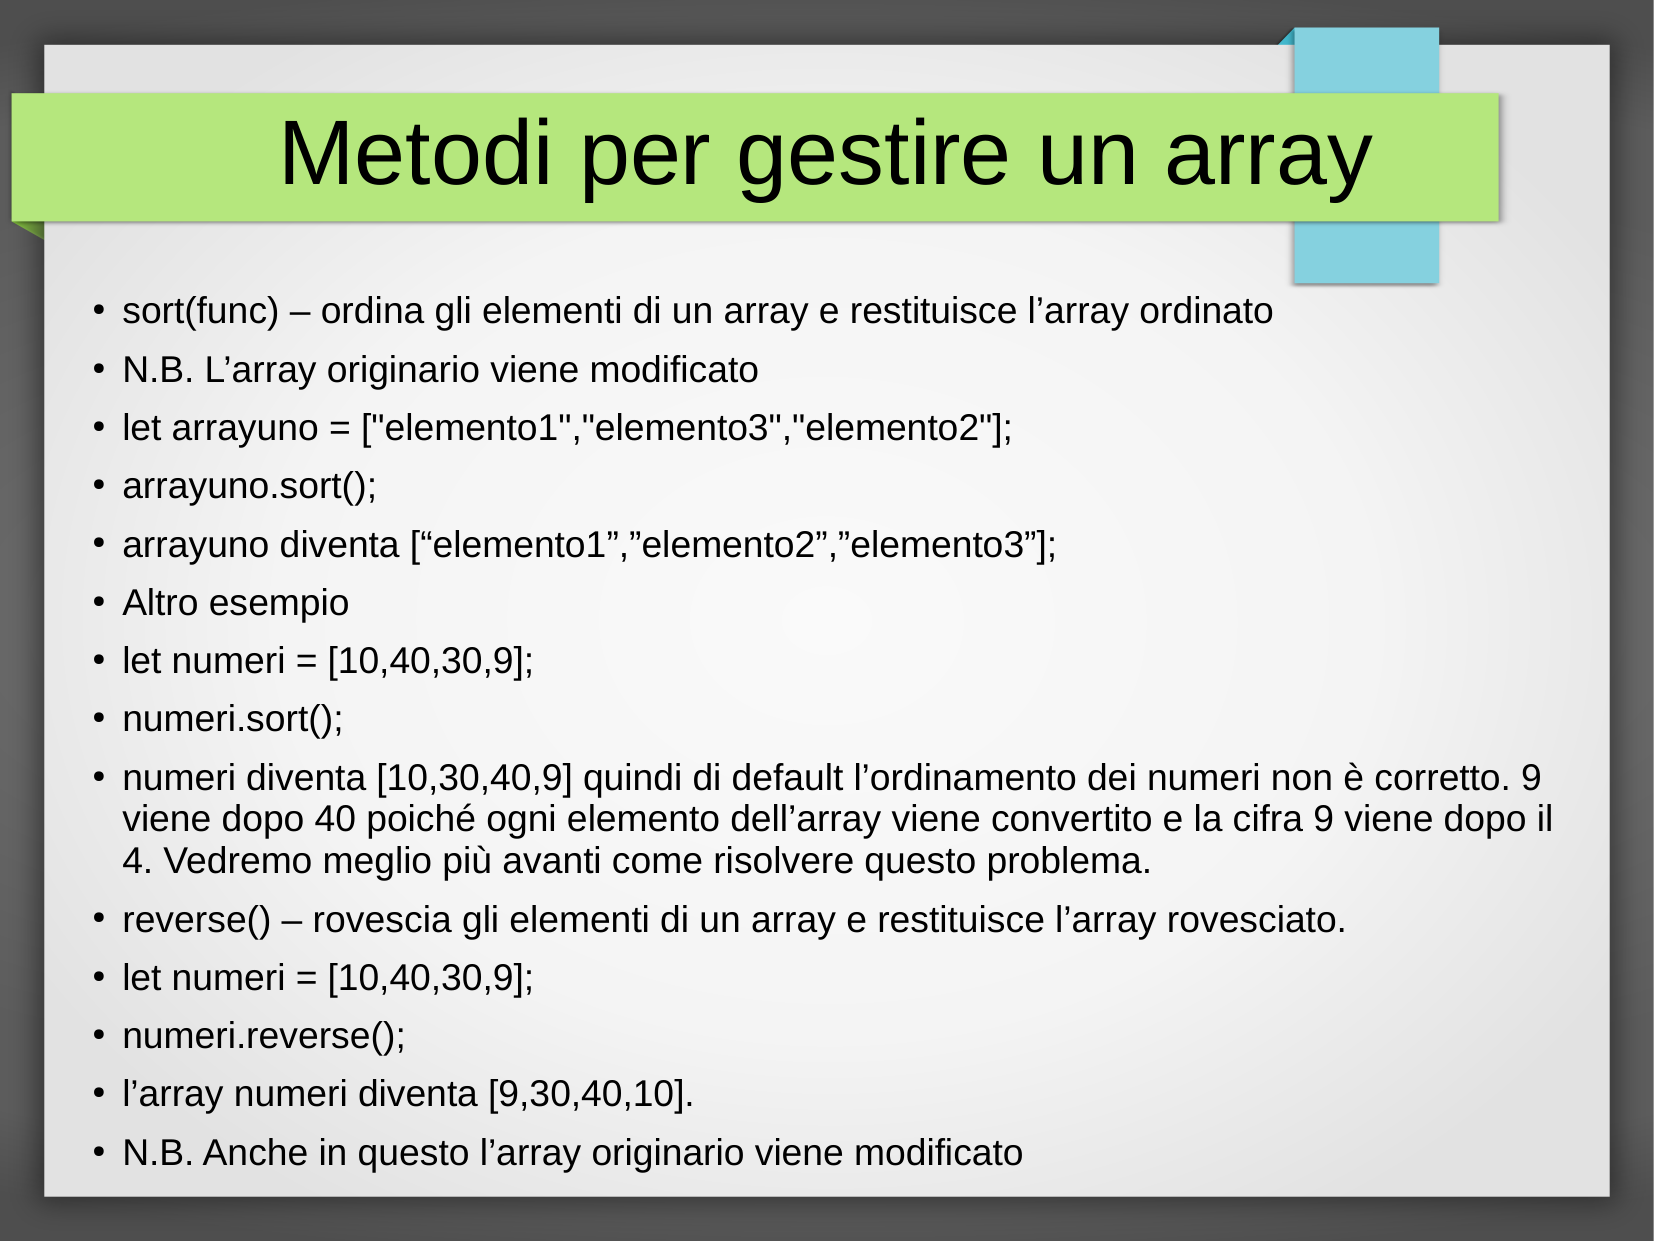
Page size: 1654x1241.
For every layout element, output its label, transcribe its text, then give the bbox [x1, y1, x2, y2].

list sort(func) – ordina gli elementi di un array e restituisce l’array ordinato N.B. L’array originario viene modificato let arrayuno = ["elemento1","elemento3","elemento2"]; arrayuno.sort(); arrayuno diventa [“elemento1”,”elemento2”,”elemento3”]; Altro esempio let numeri = [10,40,30,9]; numeri.sort(); numeri diventa [10,30,40,9] quindi di default l’ordinamento dei numeri non è corretto. 9 viene dopo 40 poiché ogni elemento dell’array viene convertito e la cifra 9 viene dopo il 4. Vedremo meglio più avanti come risolvere questo problema. reverse() – rovescia gli elementi di un array e restituisce l’array rovesciato. let numeri = [10,40,30,9]; numeri.reverse(); l’array numeri diventa [9,30,40,10]. N.B. Anche in questo l’array originario viene modificato [82, 290, 1571, 1182]
picture [0, 0, 1654, 1241]
title Metodi per gestire un array [82, 49, 1571, 257]
